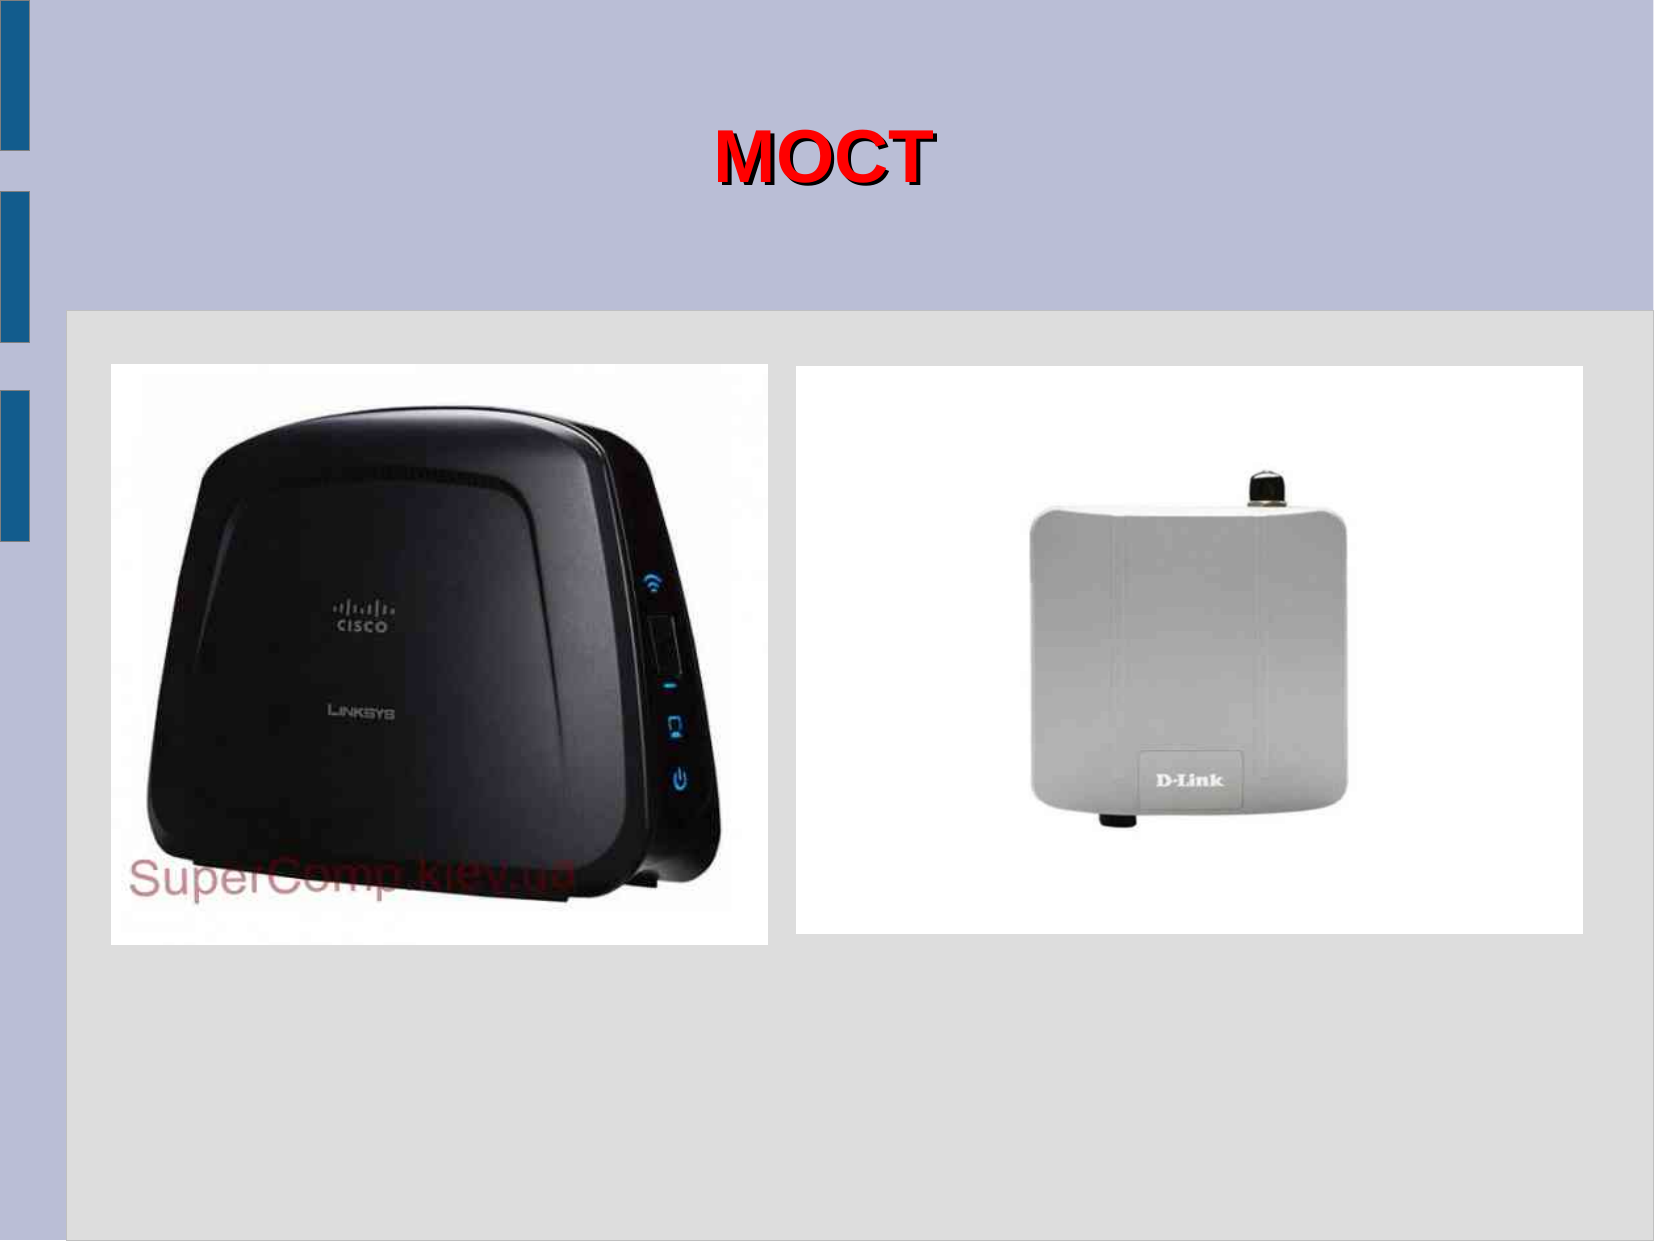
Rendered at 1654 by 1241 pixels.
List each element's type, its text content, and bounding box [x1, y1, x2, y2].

title МОСТ [118, 52, 1531, 261]
picture [796, 366, 1583, 934]
picture [111, 364, 768, 945]
